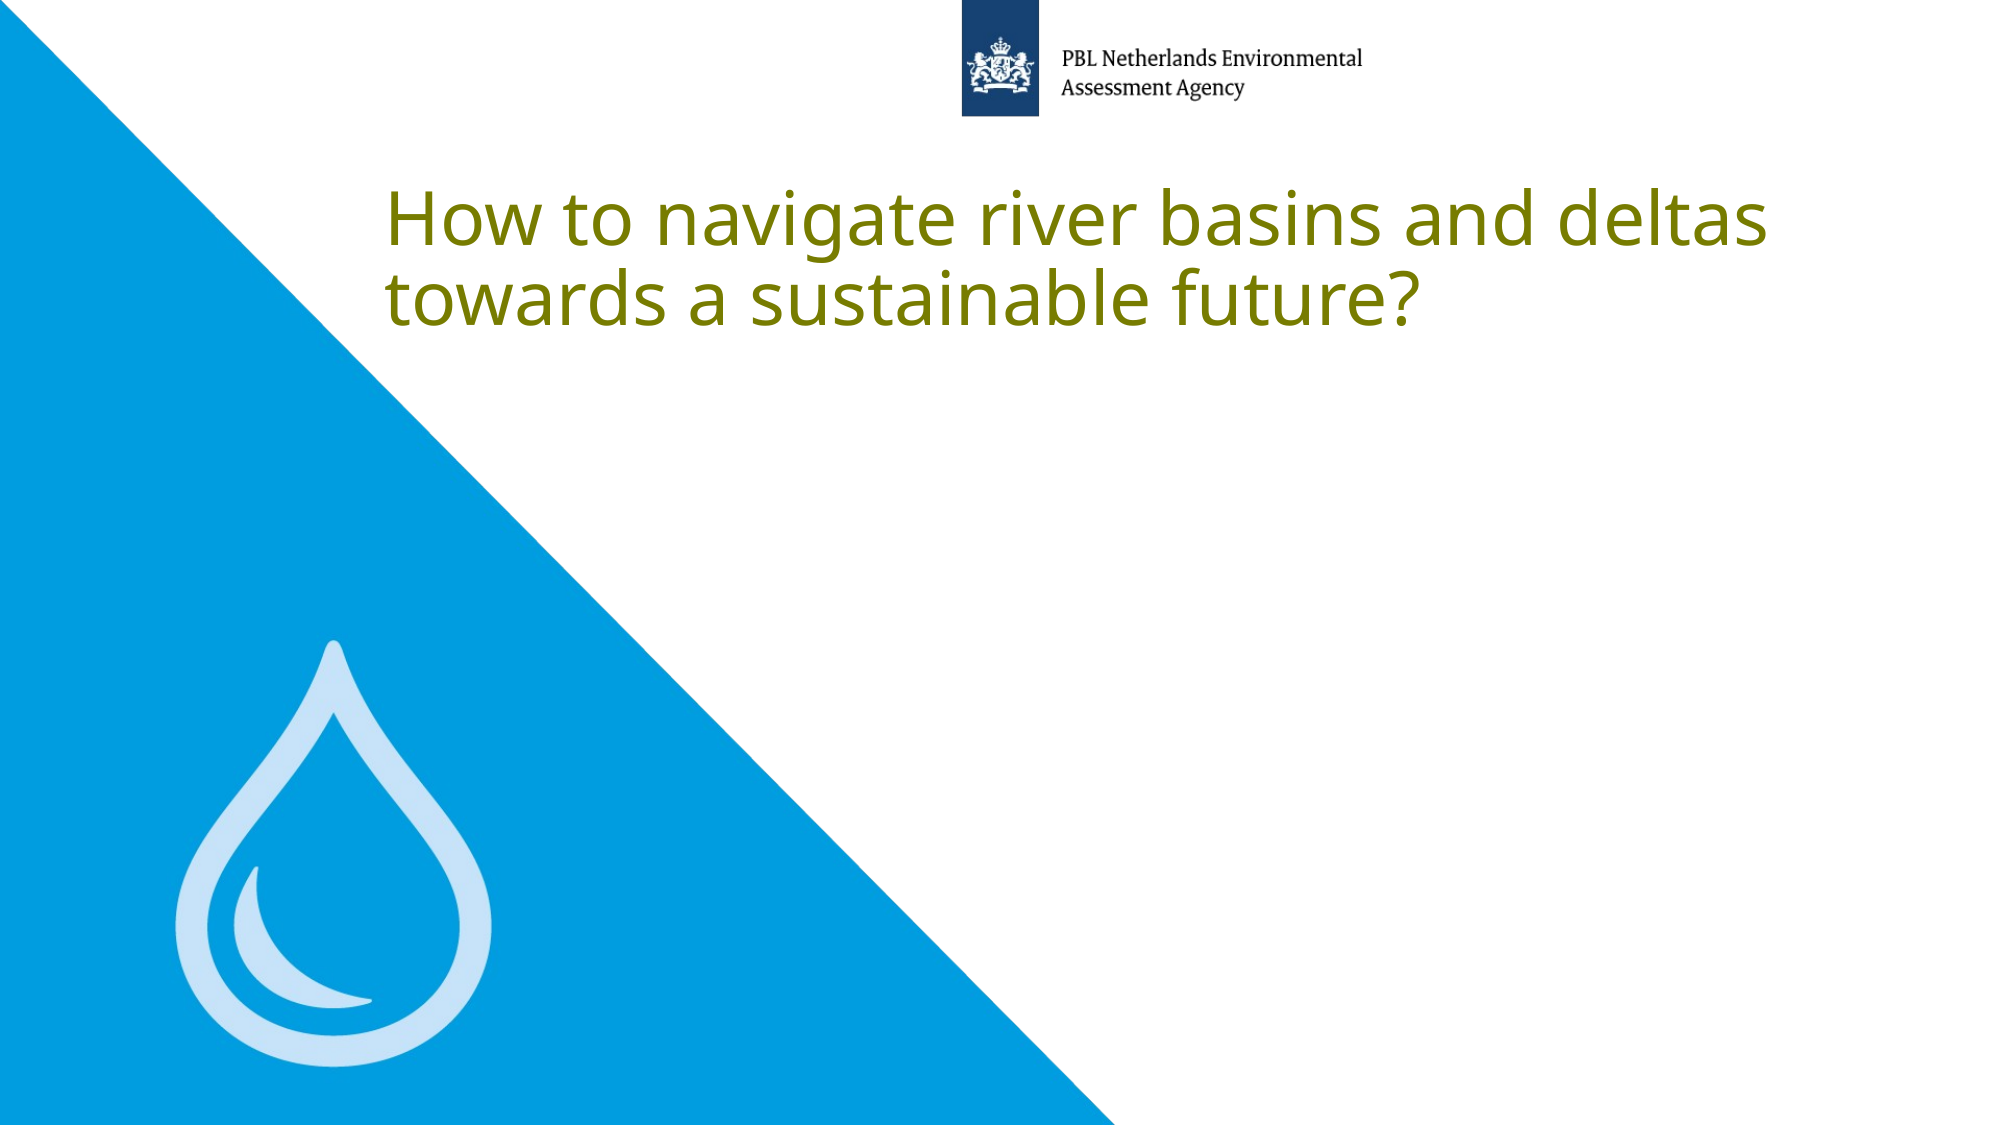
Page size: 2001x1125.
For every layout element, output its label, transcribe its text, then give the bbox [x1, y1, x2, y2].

picture [176, 640, 491, 1067]
picture [2, 0, 2000, 1125]
title How to navigate river basins and deltas towards a sustainable future? [369, 172, 1897, 436]
